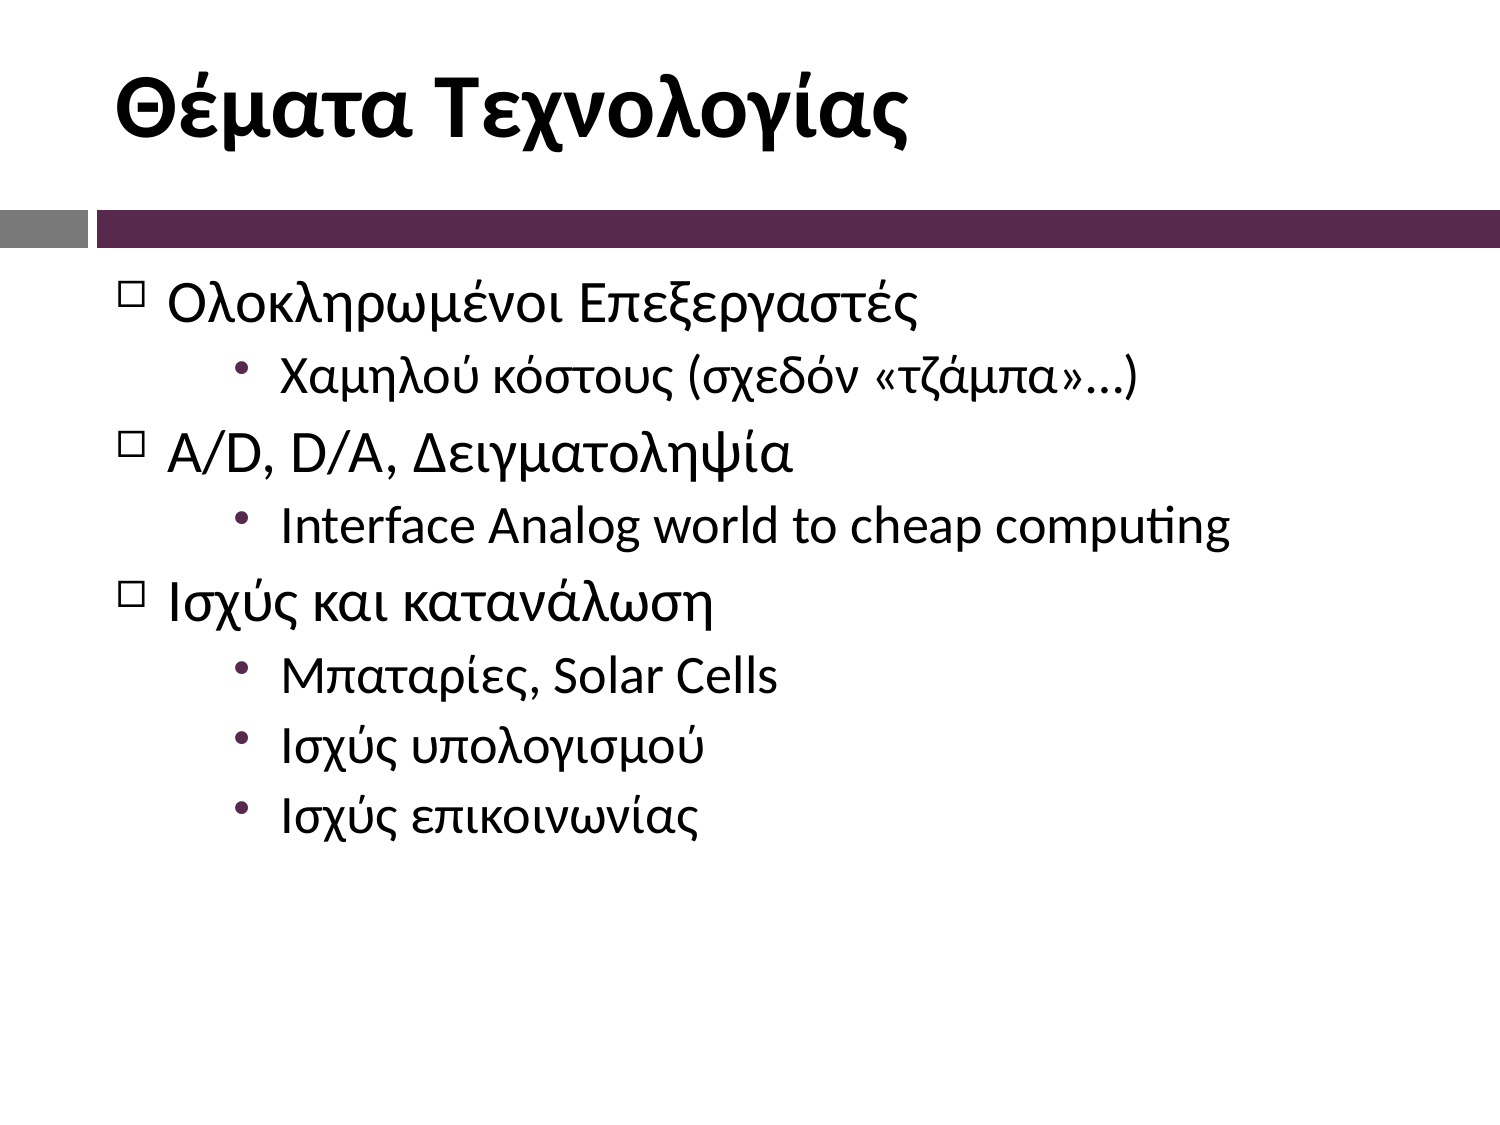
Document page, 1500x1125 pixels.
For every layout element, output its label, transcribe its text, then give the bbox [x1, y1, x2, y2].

title Θέματα Τεχνολογίας [100, 19, 1438, 182]
list Ολοκληρωμένοι Επεξεργαστές Χαμηλού κόστους (σχεδόν «τζάμπα»…) A/D, D/A, Δειγματοληψία Interface Analog world to cheap computing Ισχύς και κατανάλωση Μπαταρίες, Solar Cells Ισχύς υπολογισμού Ισχύς επικοινωνίας [100, 262, 1438, 1000]
